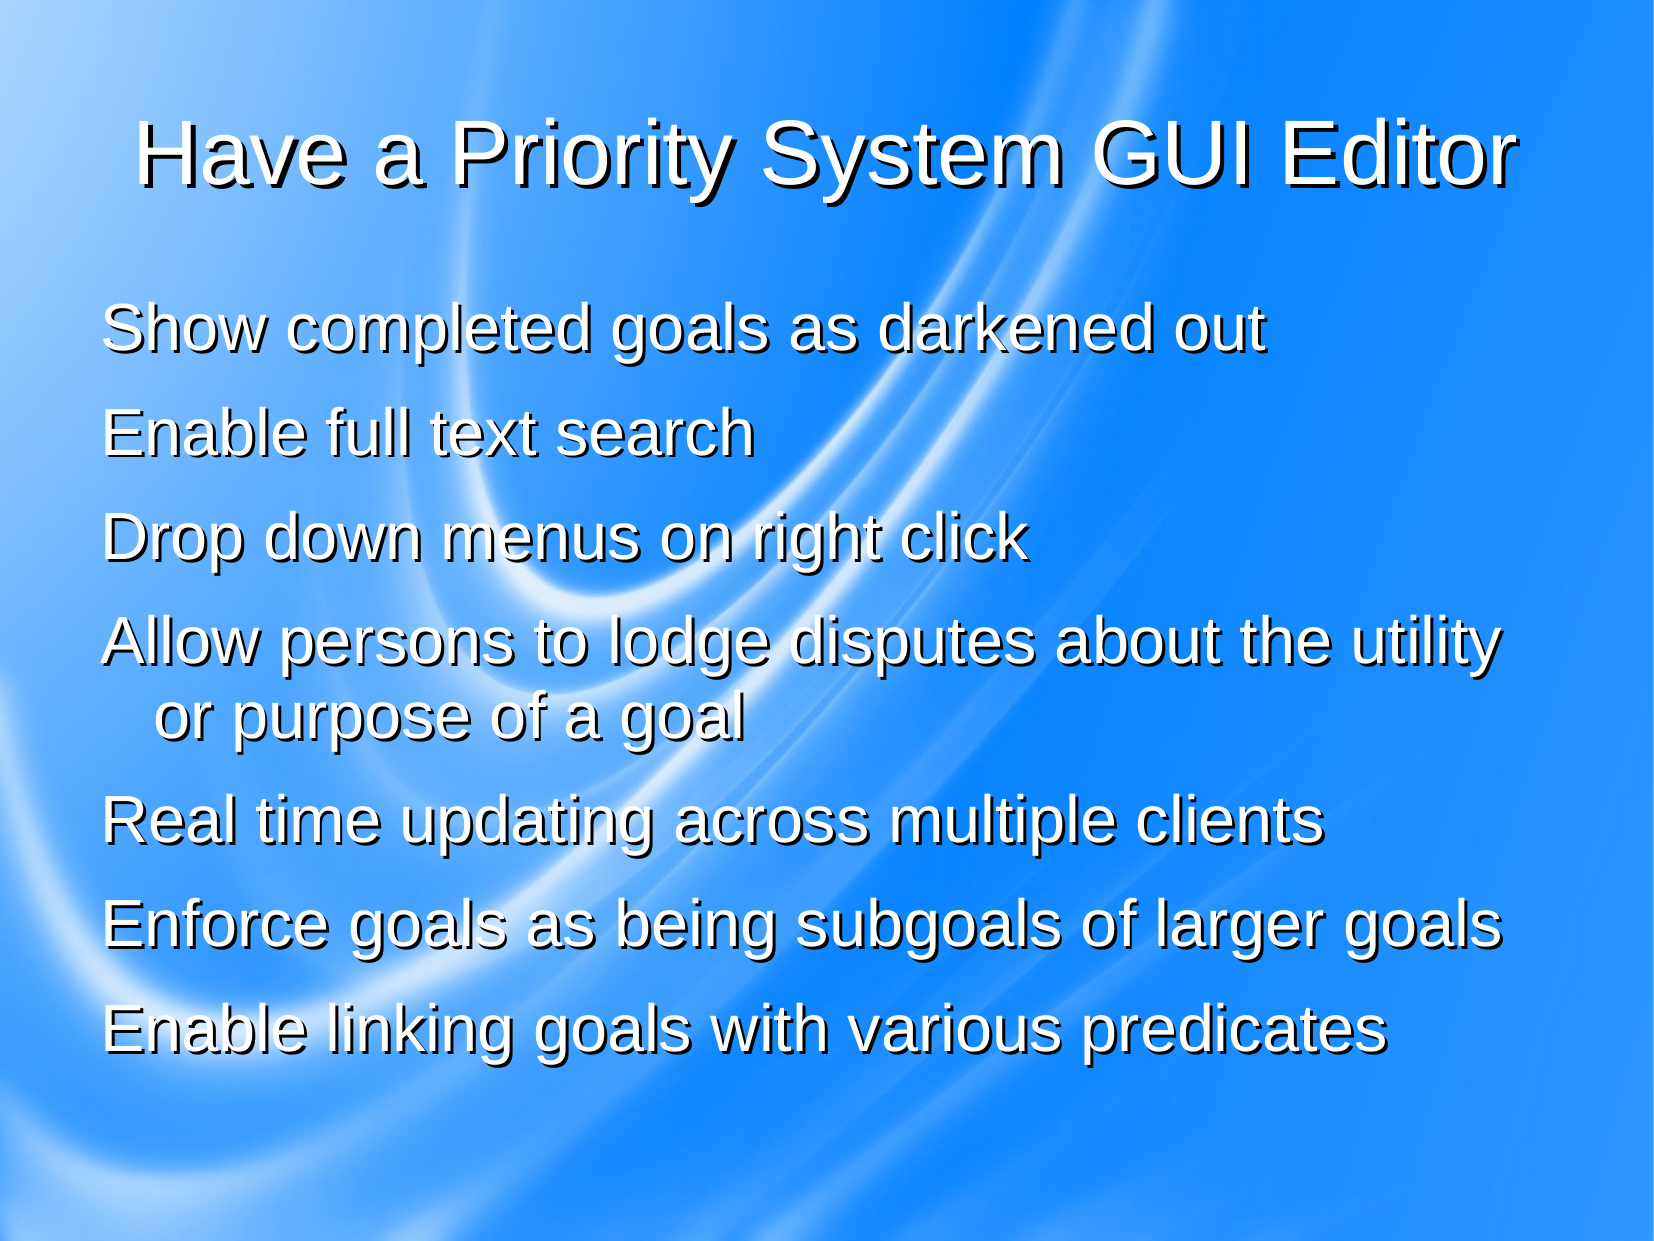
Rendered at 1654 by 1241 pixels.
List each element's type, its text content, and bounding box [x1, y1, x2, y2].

list Show completed goals as darkened out Enable full text search Drop down menus on right click Allow persons to lodge disputes about the utility or purpose of a goal Real time updating across multiple clients Enforce goals as being subgoals of larger goals Enable linking goals with various predicates [82, 290, 1571, 1132]
picture [0, 0, 1654, 1241]
title Have a Priority System GUI Editor [82, 49, 1571, 257]
